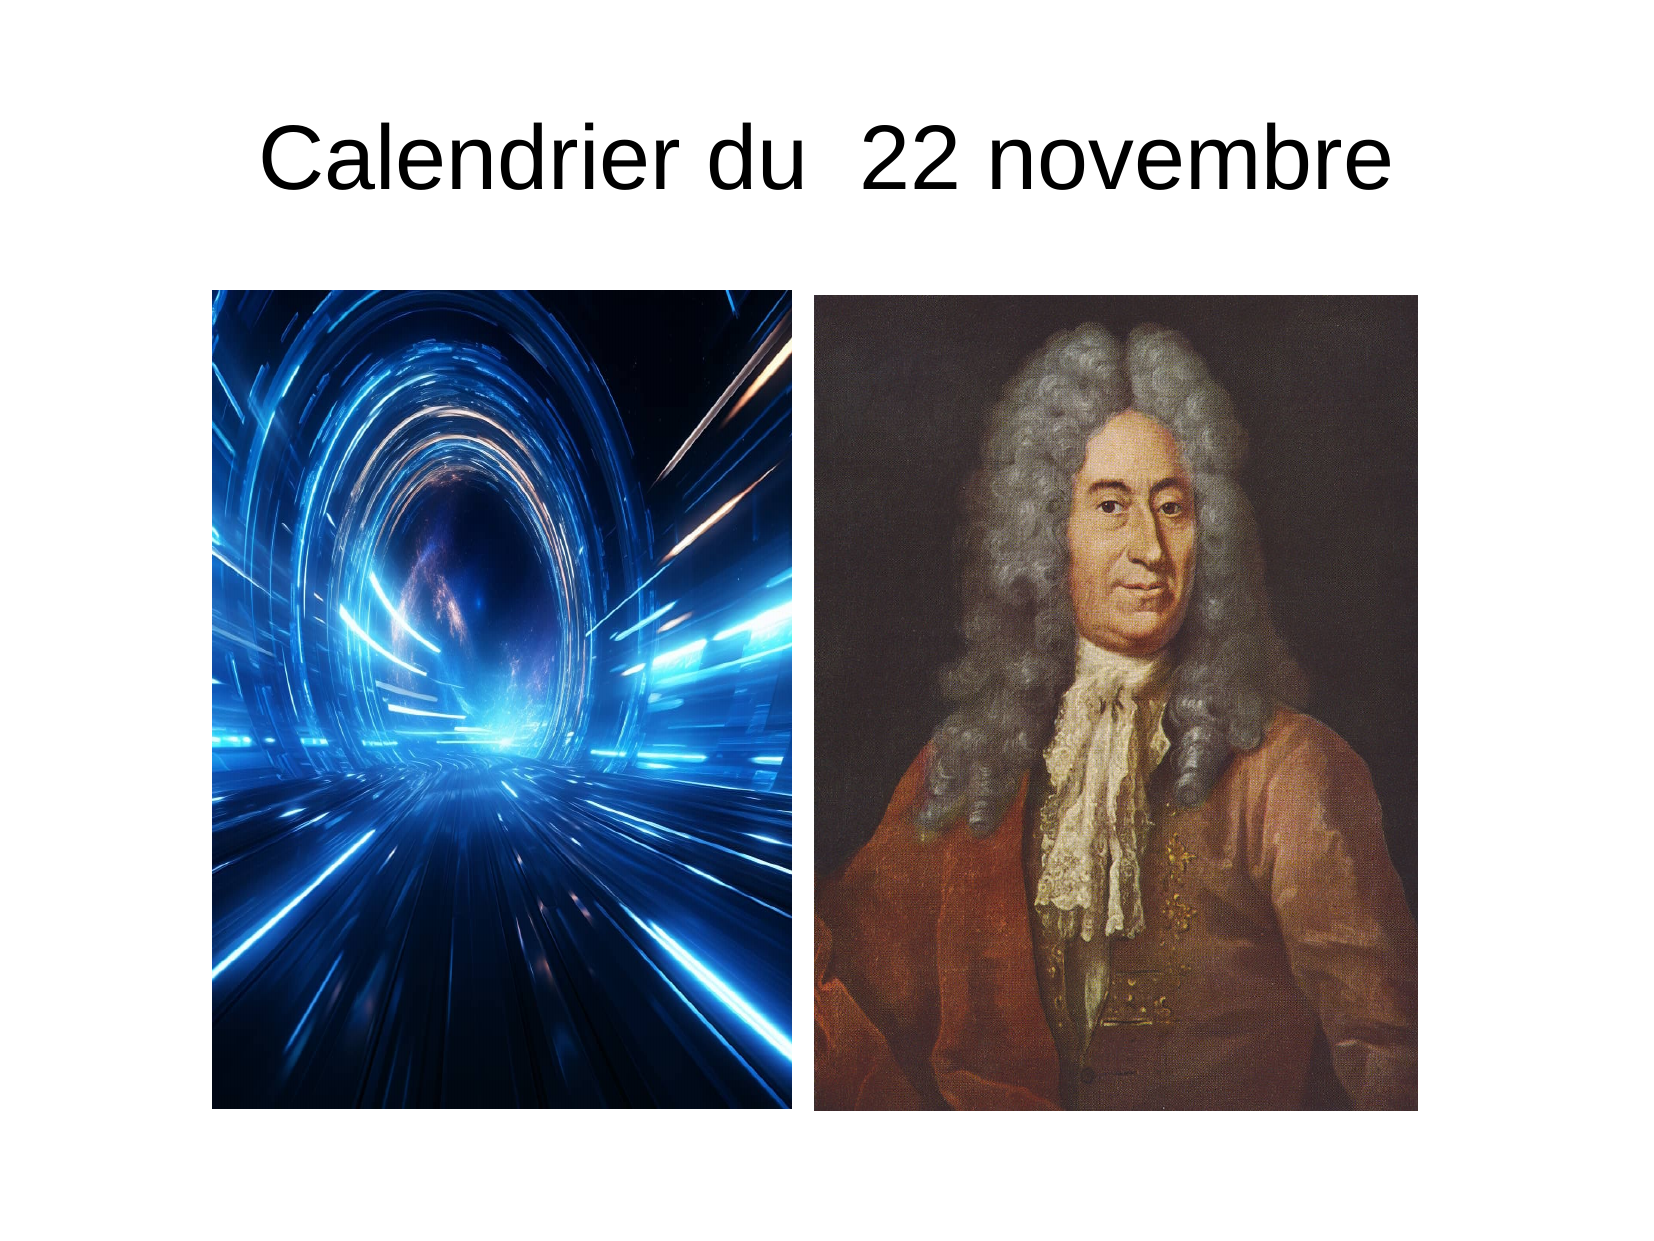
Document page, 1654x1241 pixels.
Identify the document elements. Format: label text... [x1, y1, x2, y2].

picture [212, 290, 792, 1109]
title Calendrier du 22 novembre [82, 49, 1571, 257]
picture [814, 295, 1418, 1111]
